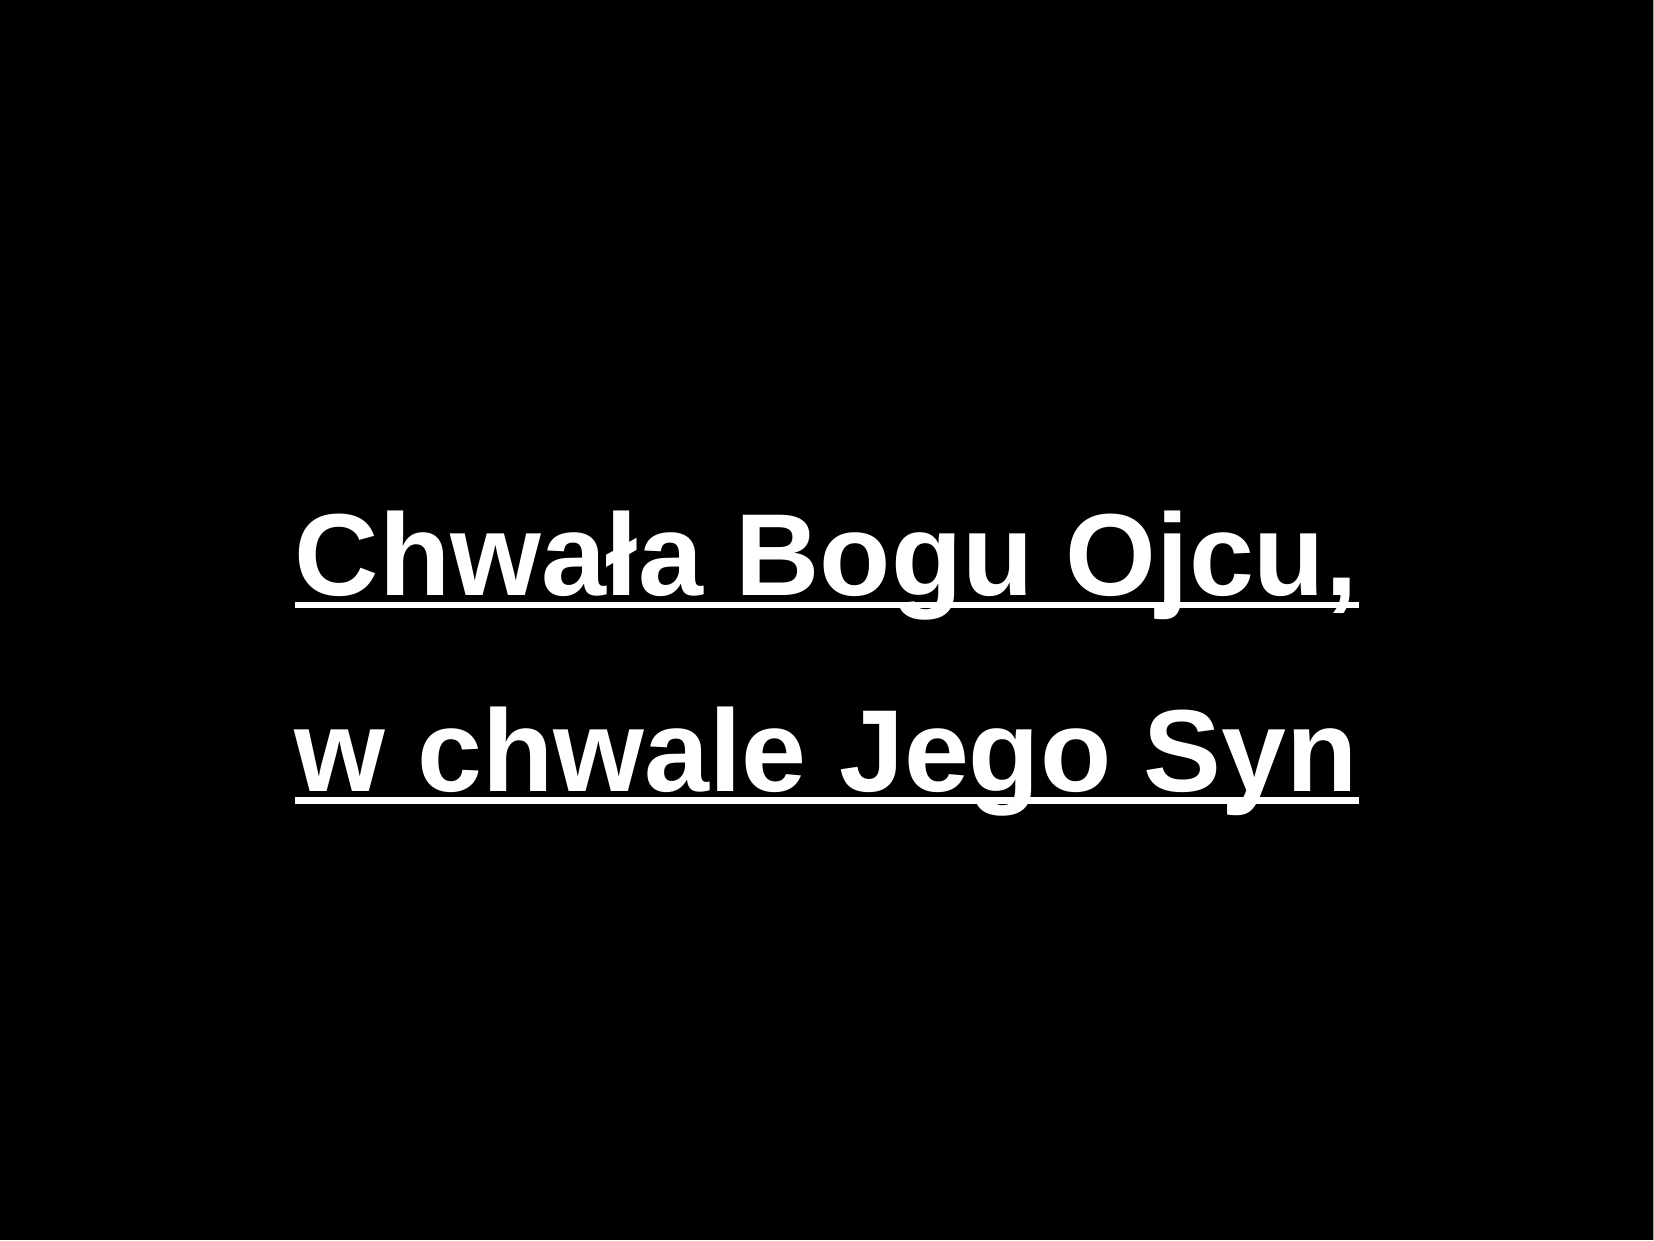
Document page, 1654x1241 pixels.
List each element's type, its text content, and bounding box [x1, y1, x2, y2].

subtitle Chwała Bogu Ojcu, w chwale Jego Syn [0, 0, 1654, 1241]
